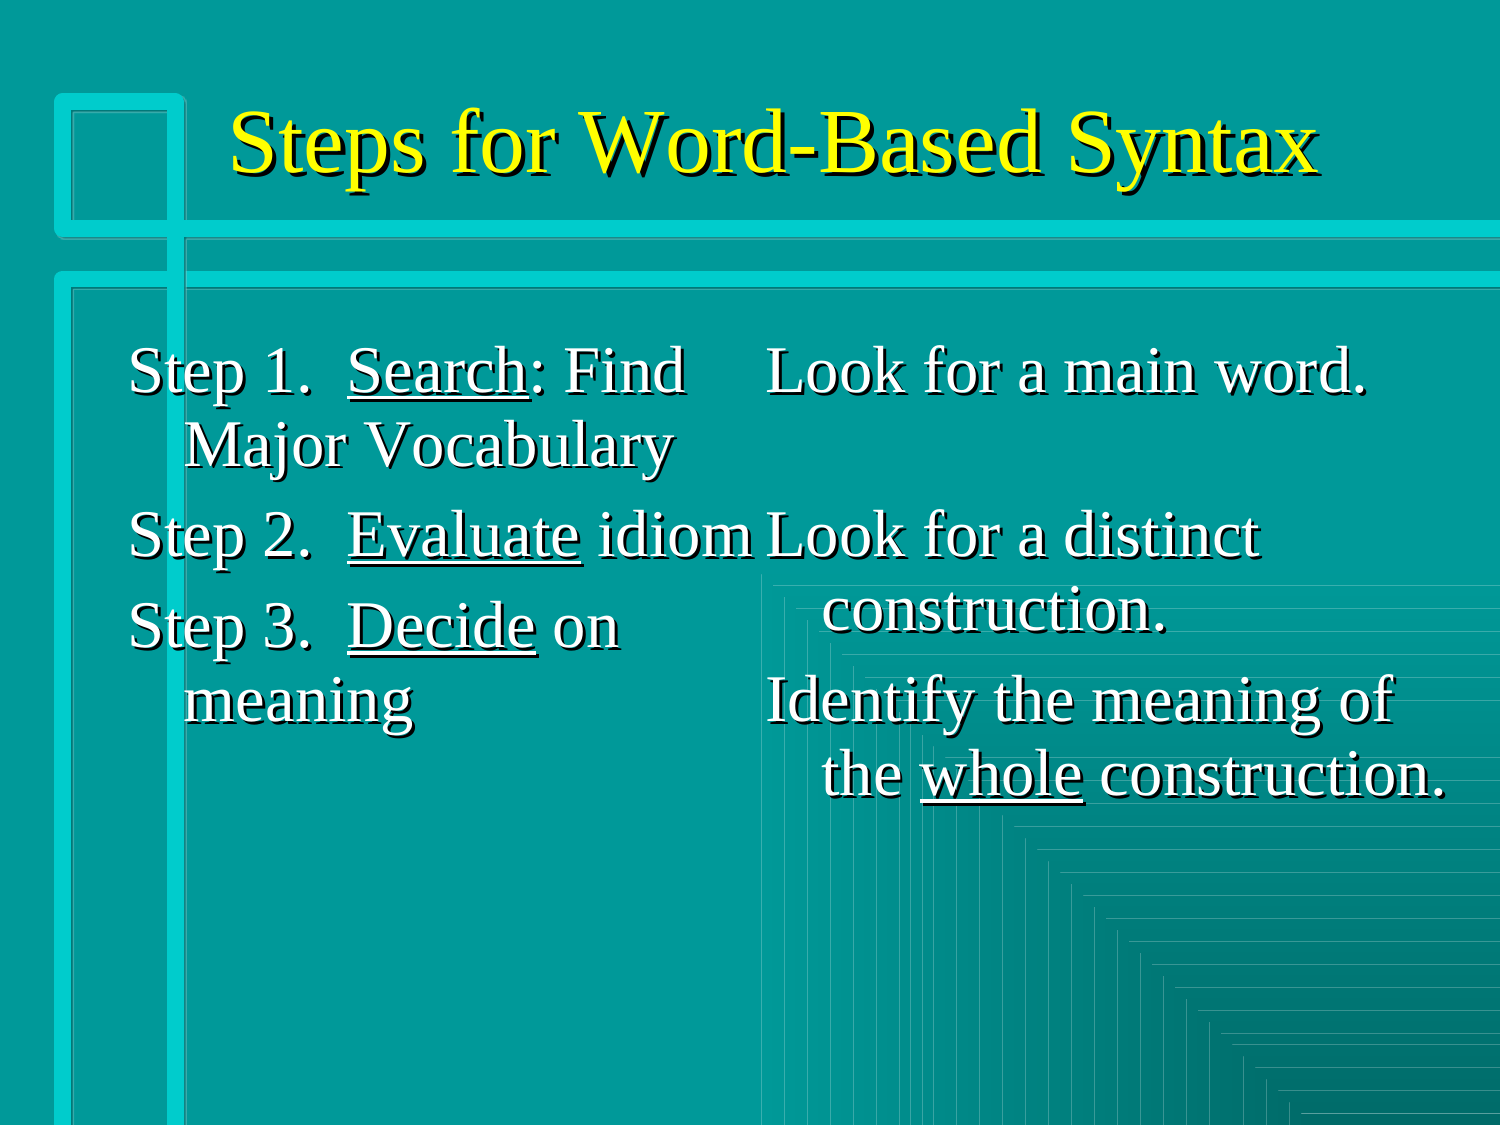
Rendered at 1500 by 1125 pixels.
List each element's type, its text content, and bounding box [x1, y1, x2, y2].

list Look for a main word. Look for a distinct construction. Identify the meaning of the whole construction. [813, 324, 1500, 1001]
list Step 1. Search: Find Major Vocabulary Step 2. Evaluate idiom Step 3. Decide on meaning [112, 324, 813, 1001]
title Steps for Word-Based Syntax [212, 78, 1463, 201]
